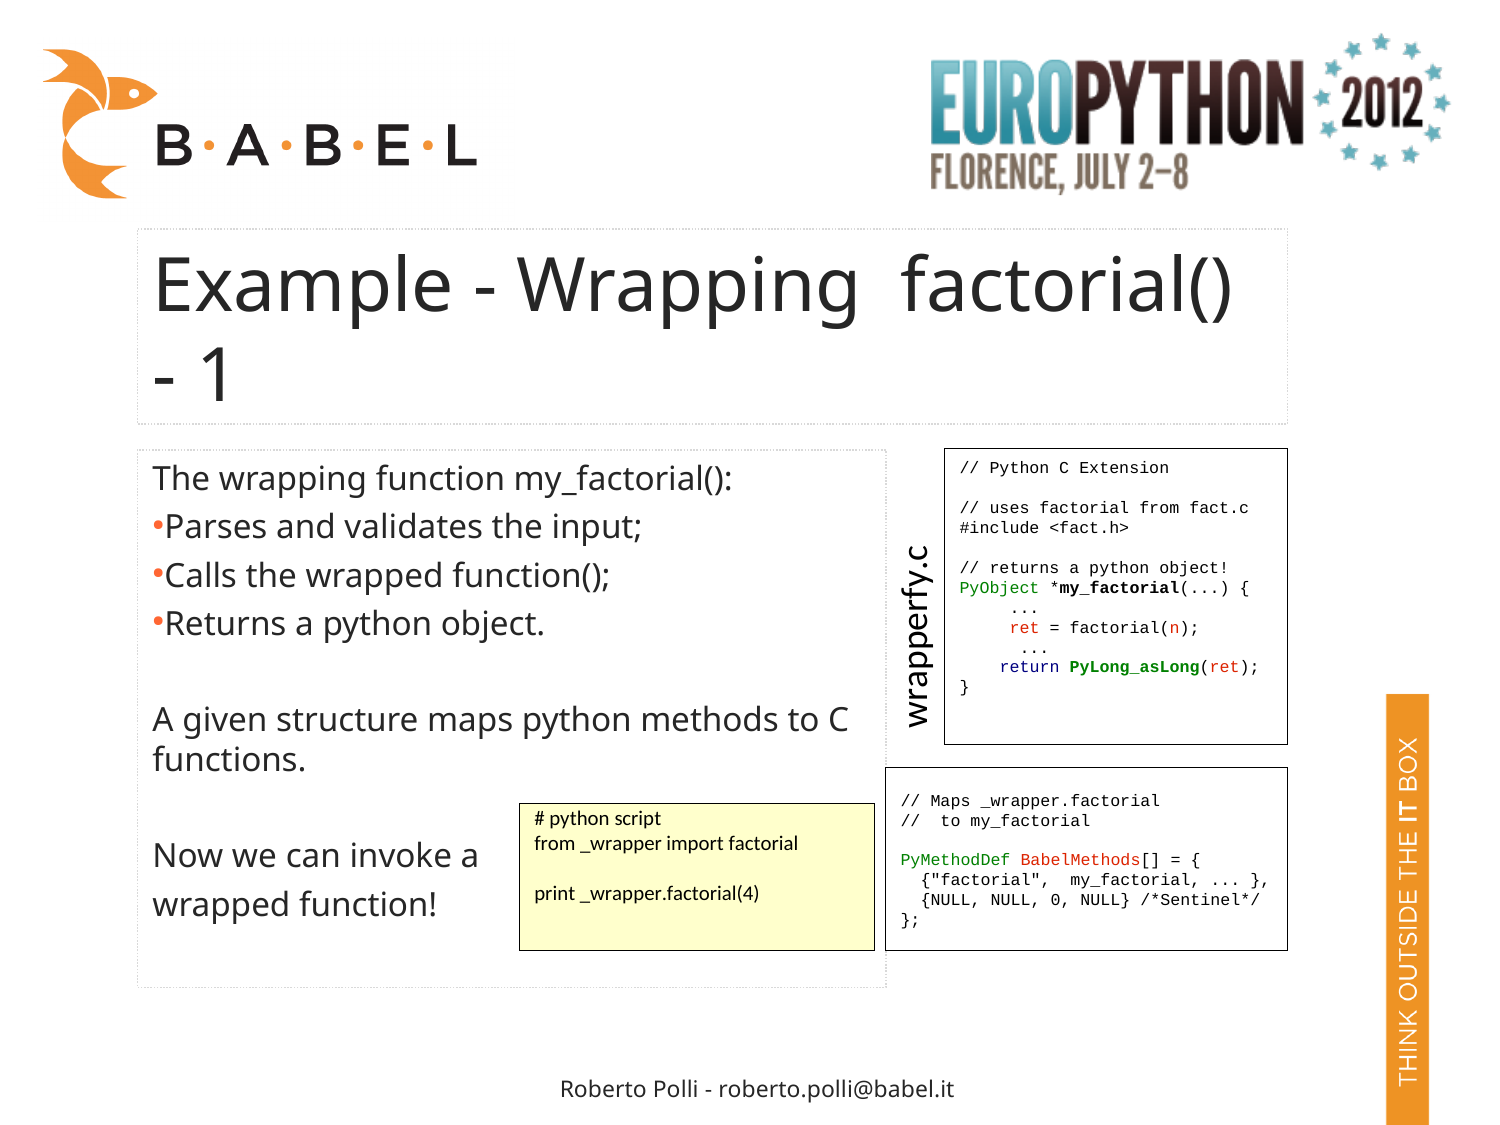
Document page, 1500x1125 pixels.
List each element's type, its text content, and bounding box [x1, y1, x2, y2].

text_box // Maps _wrapper.factorial // to my_factorial PyMethodDef BabelMethods[] = { {"factorial", my_factorial, ... }, {NULL, NULL, 0, NULL} /*Sentinel*/ }; [885, 767, 1288, 951]
text_box wrapperfy.c [882, 447, 942, 744]
list The wrapping function my_factorial(): Parses and validates the input; Calls the wrapped function(); Returns a python object. A given structure maps python methods to C functions. Now we can invoke a wrapped function! [137, 450, 886, 988]
text_box # python script from _wrapper import factorial print _wrapper.factorial(4) [519, 803, 875, 951]
picture [931, 29, 1463, 207]
text_box // Python C Extension // uses factorial from fact.c #include <fact.h> // returns a python object! PyObject *my_factorial(...) { ... ret = factorial(n); ... return PyLong_asLong(ret); } [944, 448, 1288, 745]
title Example - Wrapping factorial() - 1 [137, 232, 1288, 421]
picture [1379, 687, 1434, 1125]
picture [37, 37, 515, 222]
